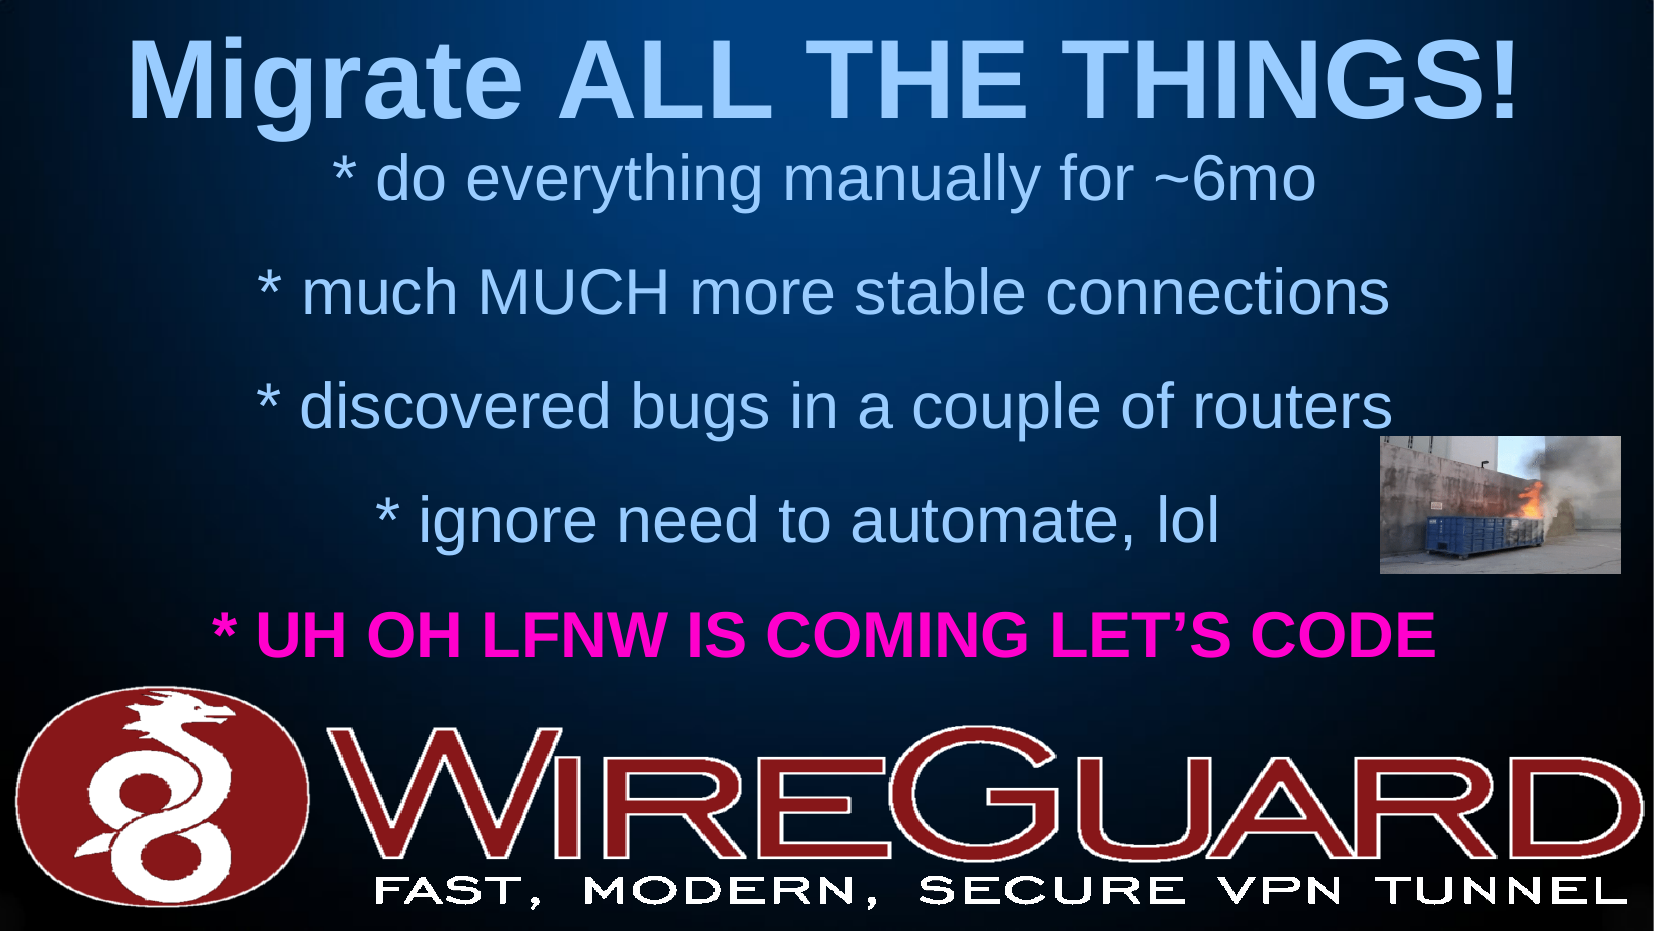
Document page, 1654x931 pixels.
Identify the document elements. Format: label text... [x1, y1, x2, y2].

title * do everything manually for ~6mo * much MUCH more stable connections * discovered bugs in a couple of routers * ignore need to automate, lol * UH OH LFNW IS COMING LET’S CODE [15, 141, 1636, 816]
picture [0, 0, 1654, 931]
title Migrate ALL THE THINGS! [0, 2, 1651, 158]
